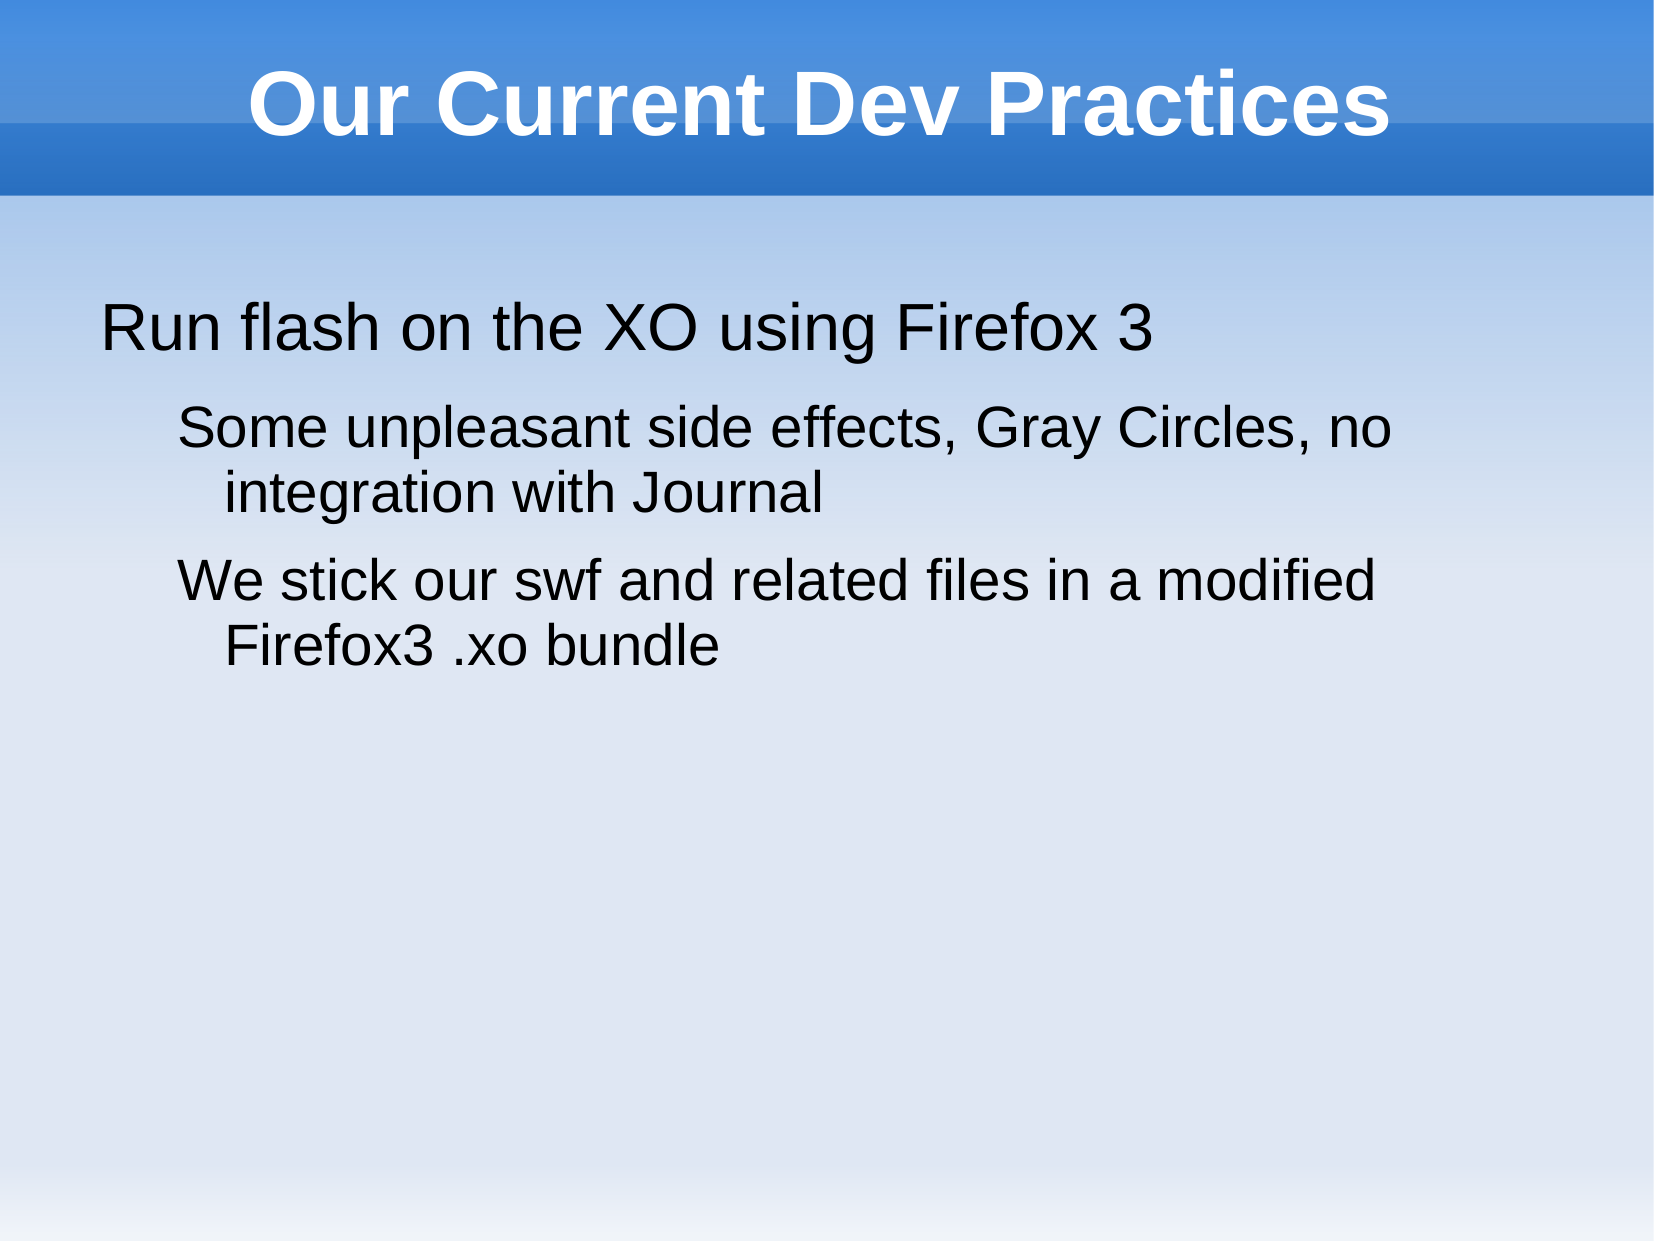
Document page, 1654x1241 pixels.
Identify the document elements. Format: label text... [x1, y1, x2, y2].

picture [0, 0, 1654, 1241]
title Our Current Dev Practices [76, 7, 1565, 200]
list Run flash on the XO using Firefox 3 Some unpleasant side effects, Gray Circles, no integration with Journal We stick our swf and related files in a modified Firefox3 .xo bundle [82, 290, 1571, 1094]
